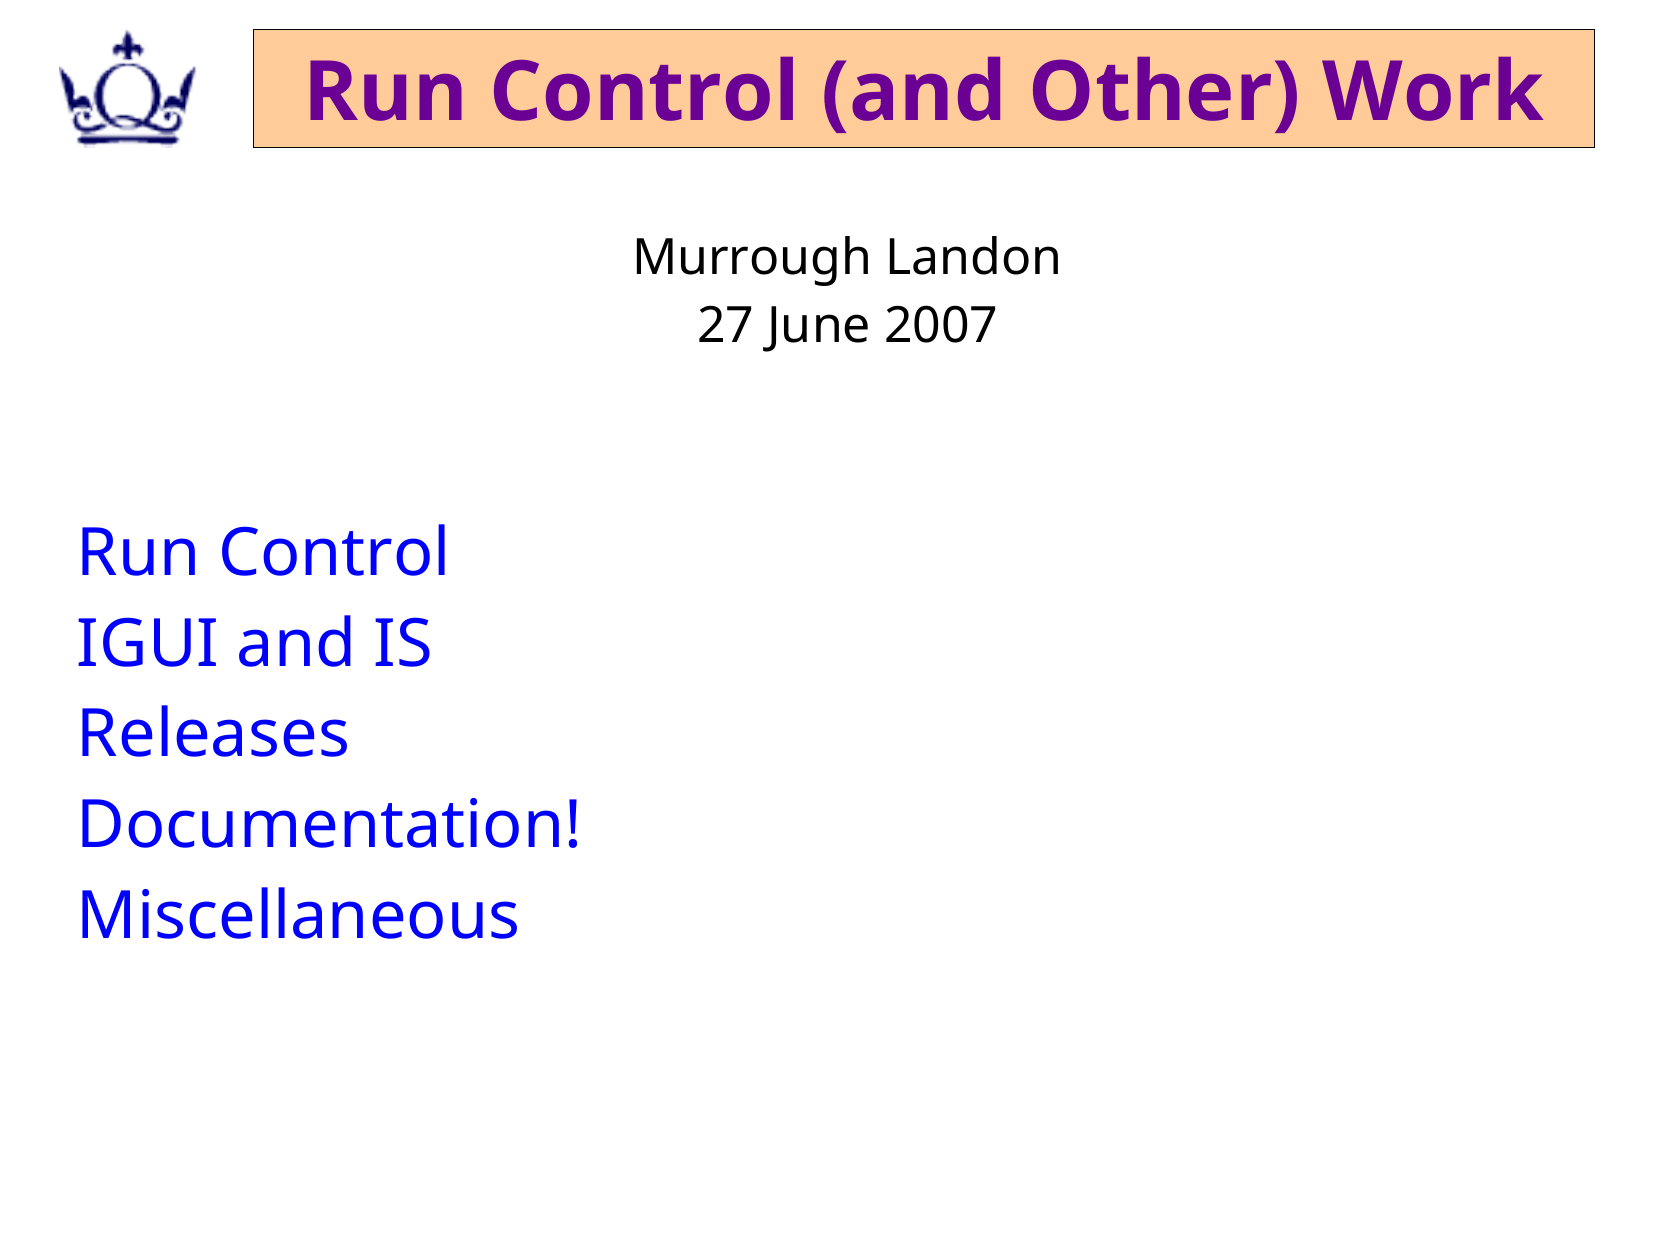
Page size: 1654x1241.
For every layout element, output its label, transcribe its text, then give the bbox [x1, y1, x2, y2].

list Run Control IGUI and IS Releases Documentation! Miscellaneous [59, 503, 1595, 1127]
picture [59, 29, 200, 148]
text_box Murrough Landon 27 June 2007 [476, 220, 1219, 361]
title Run Control (and Other) Work [253, 29, 1595, 148]
